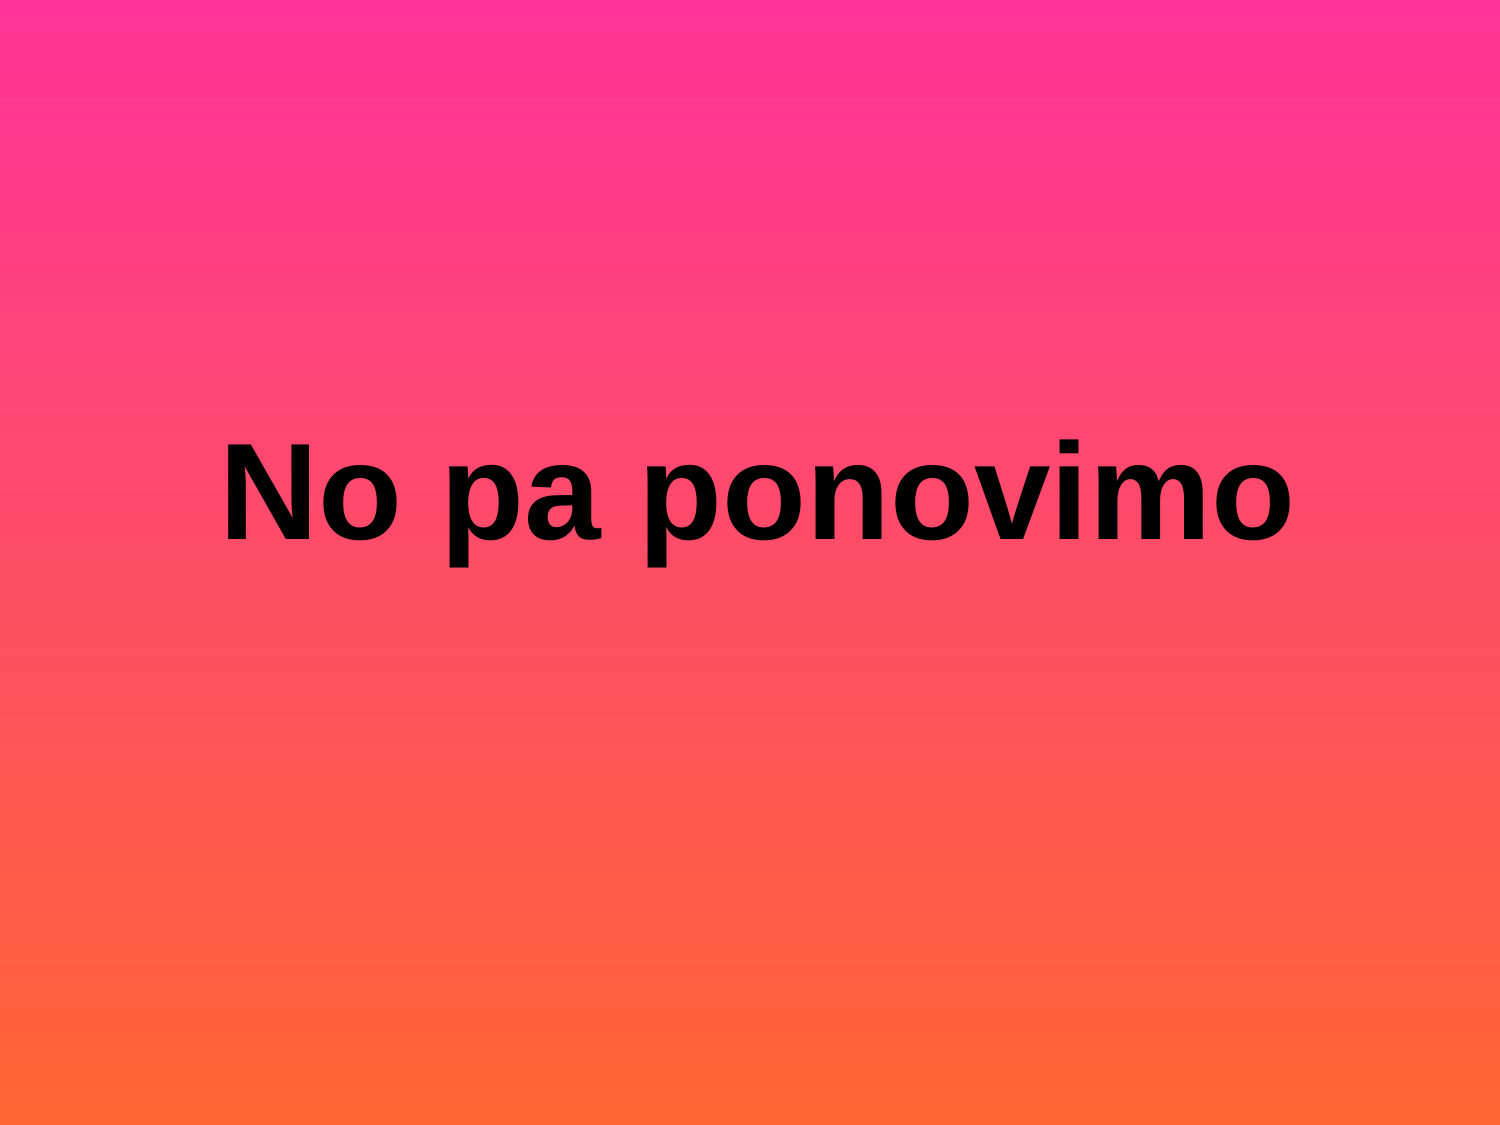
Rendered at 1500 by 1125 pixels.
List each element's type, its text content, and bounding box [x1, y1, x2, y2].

title No pa ponovimo [53, 350, 1463, 621]
